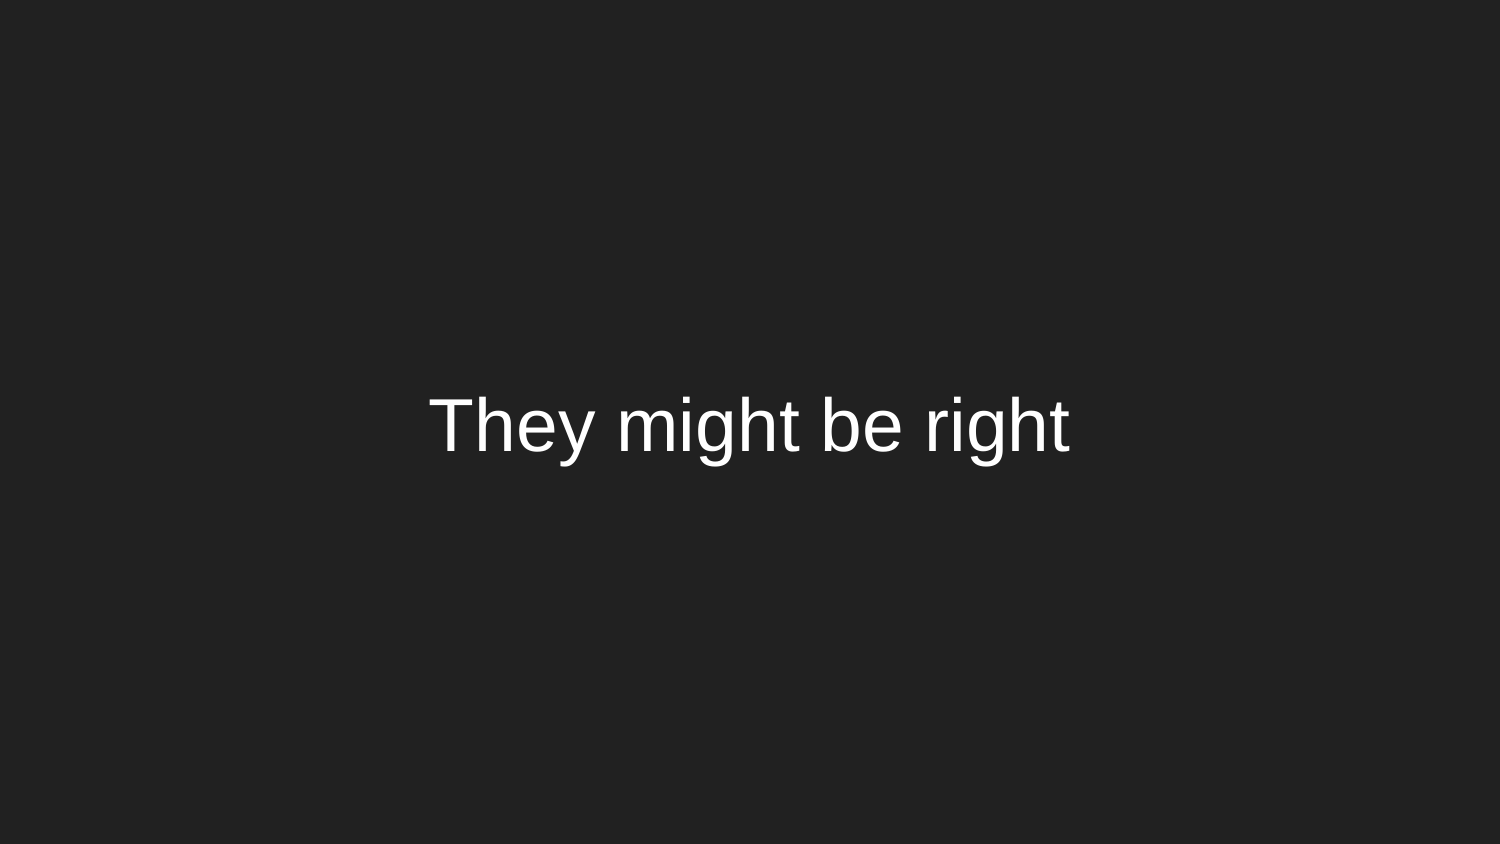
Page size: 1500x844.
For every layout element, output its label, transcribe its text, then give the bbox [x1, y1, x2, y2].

title They might be right [51, 352, 1449, 491]
